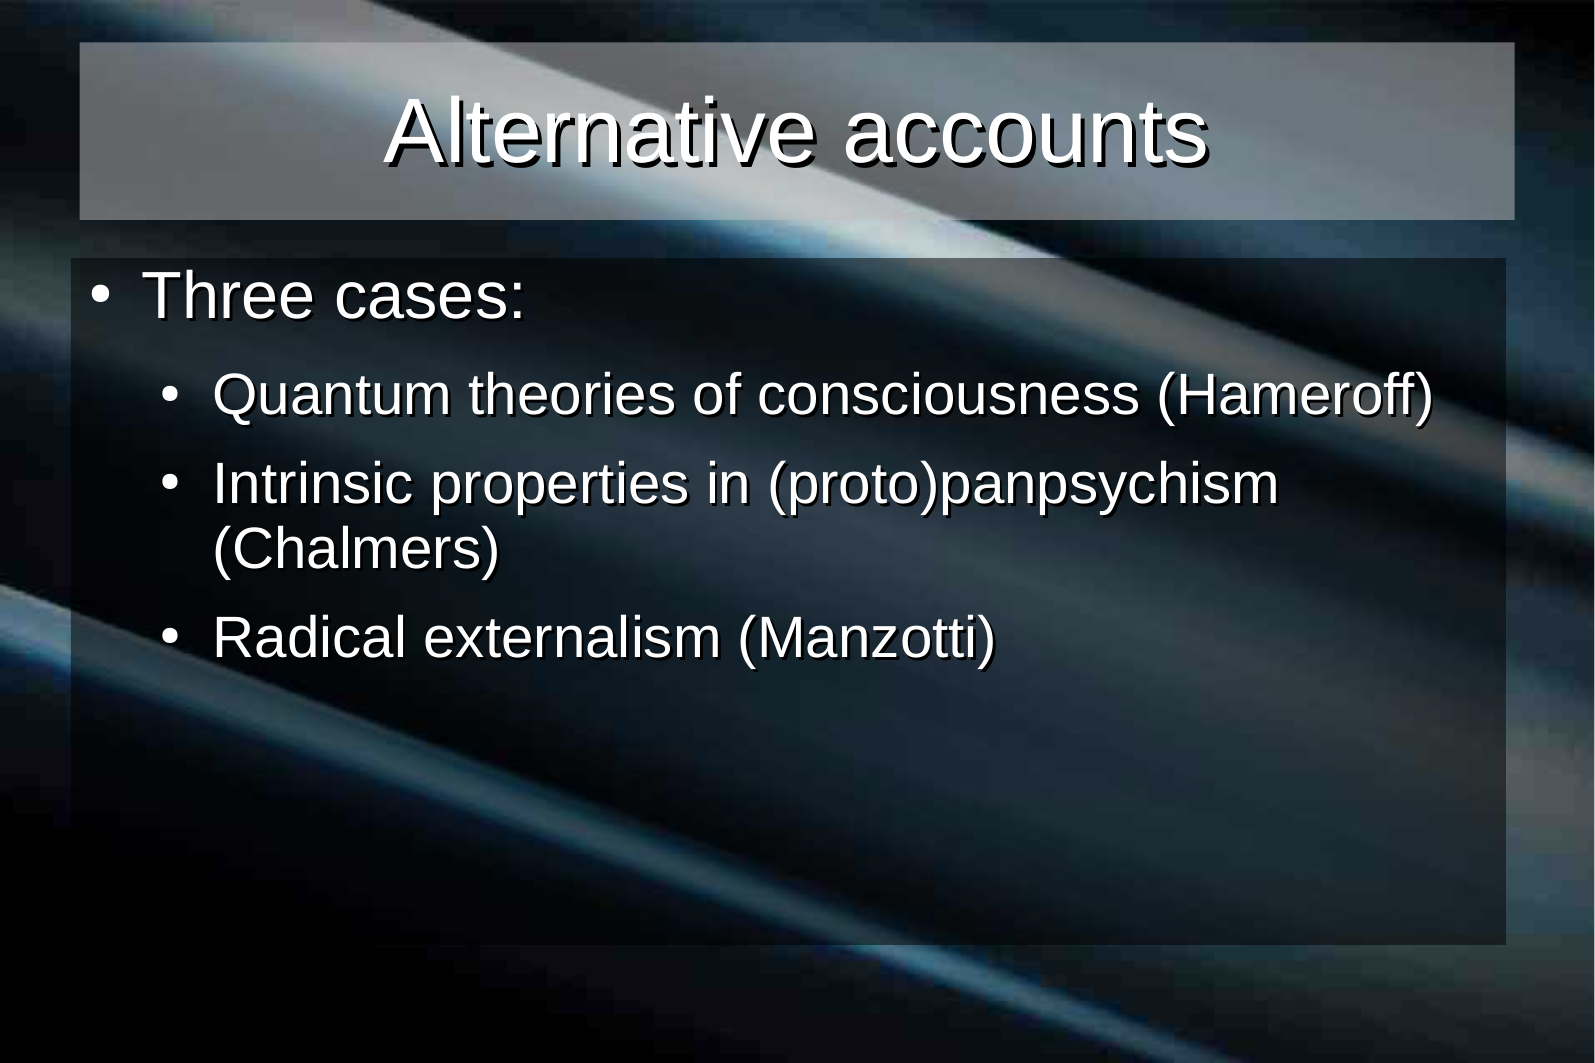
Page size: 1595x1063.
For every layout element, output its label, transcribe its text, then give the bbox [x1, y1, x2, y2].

title Alternative accounts [79, 42, 1515, 220]
picture [0, 0, 1595, 1063]
list Three cases: Quantum theories of consciousness (Hameroff) Intrinsic properties in (proto)panpsychism (Chalmers) Radical externalism (Manzotti) [70, 258, 1506, 945]
